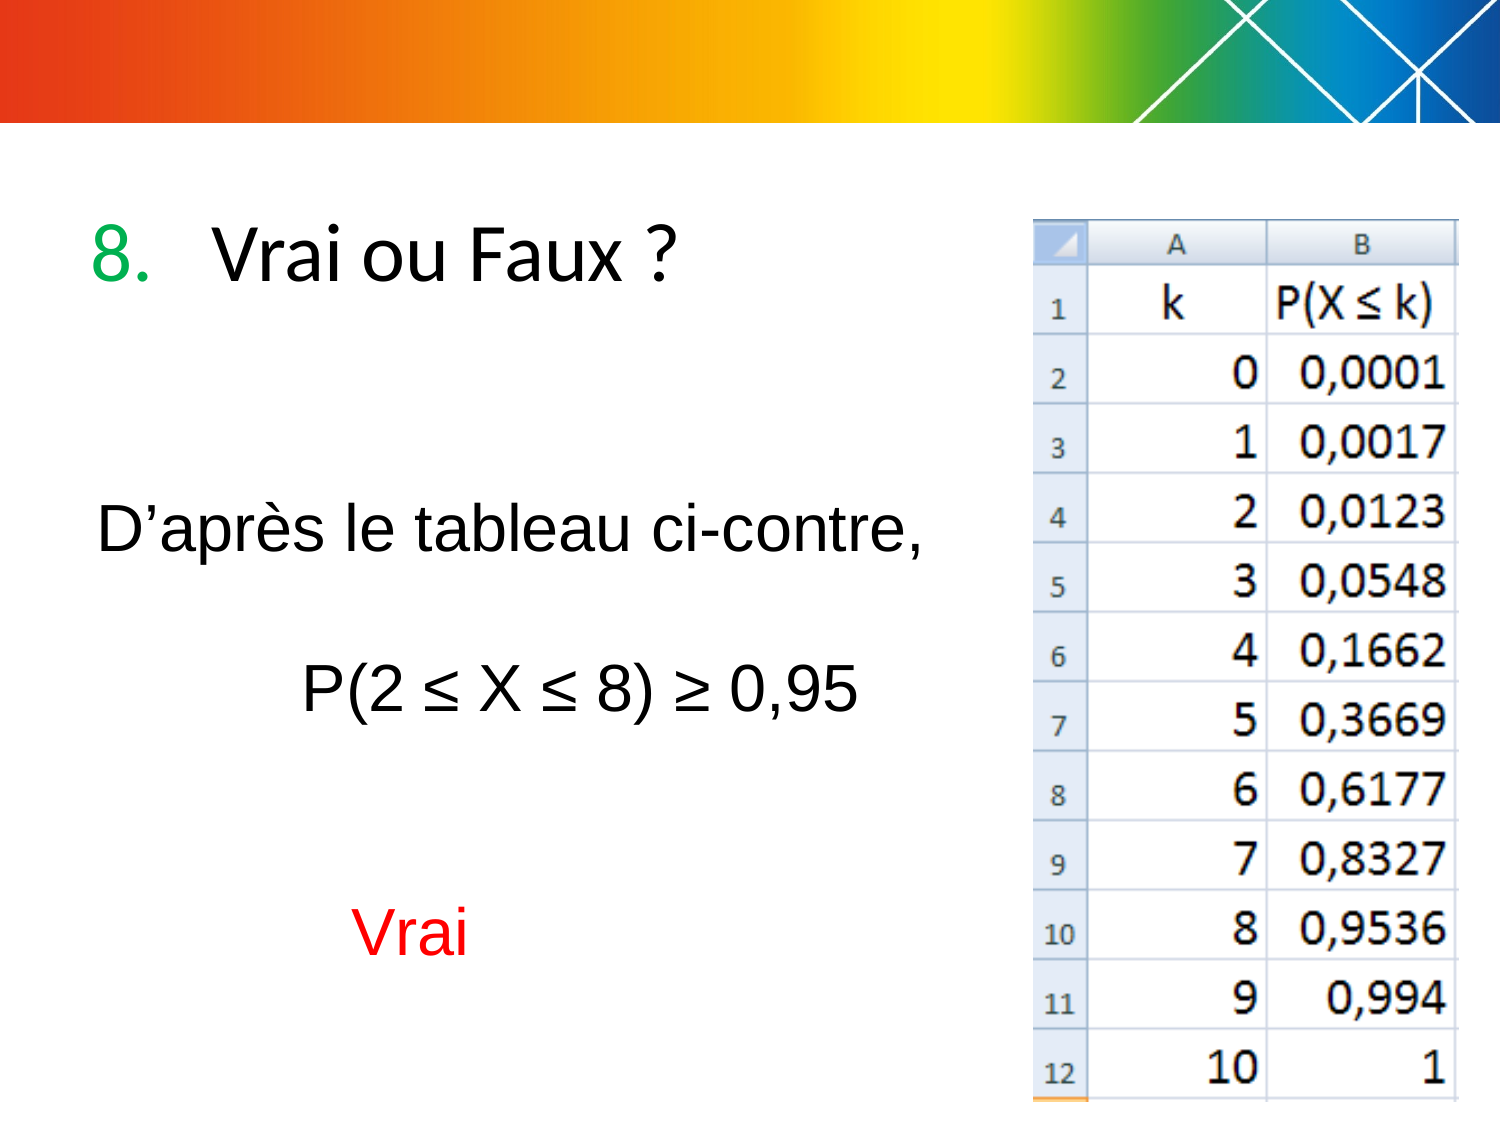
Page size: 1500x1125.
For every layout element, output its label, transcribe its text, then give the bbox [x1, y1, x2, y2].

text_box Vrai [336, 881, 597, 977]
picture [1033, 219, 1459, 1102]
title Vrai ou Faux ? [75, 163, 1426, 433]
picture [1340, 0, 1500, 123]
picture [0, 0, 1359, 123]
text_box D’après le tableau ci-contre, P(2 ≤ X ≤ 8) ≥ 0,95 [64, 397, 951, 813]
